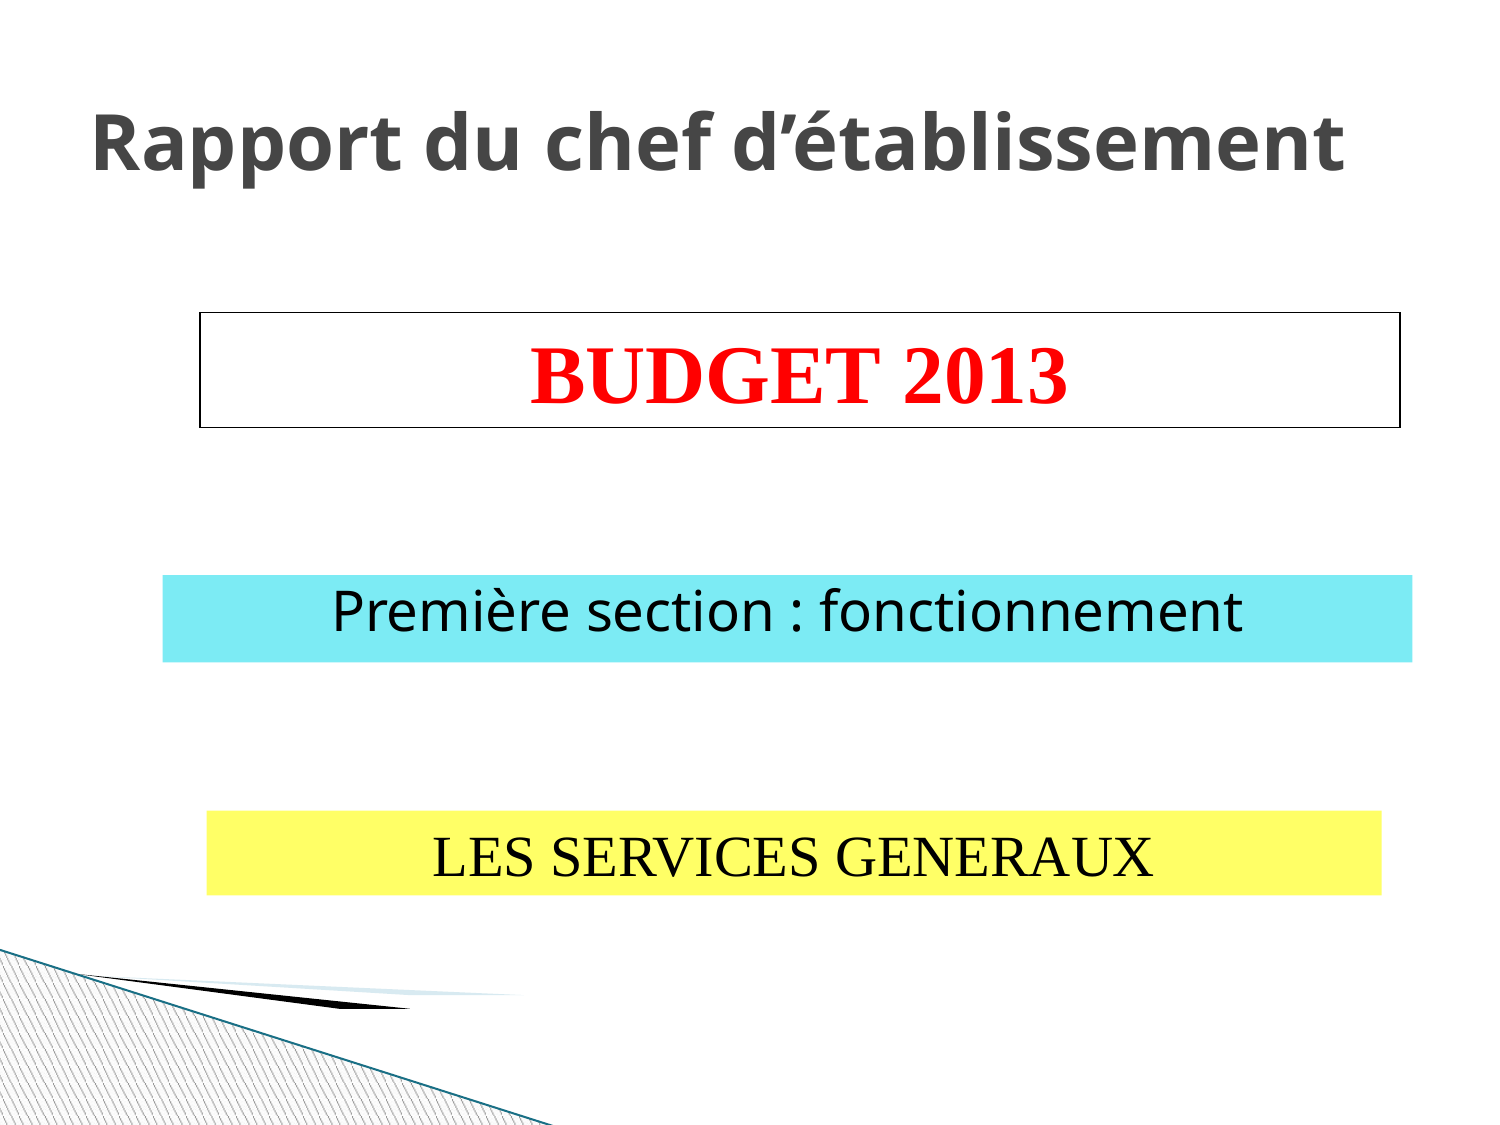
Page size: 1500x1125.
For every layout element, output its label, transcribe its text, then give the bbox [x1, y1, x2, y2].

title Rapport du chef d’établissement [75, 45, 1425, 233]
text_box LES SERVICES GENERAUX [206, 810, 1382, 896]
text_box BUDGET 2013 [199, 312, 1400, 428]
list Première section : fonctionnement [162, 575, 1413, 663]
picture [0, 952, 543, 1125]
